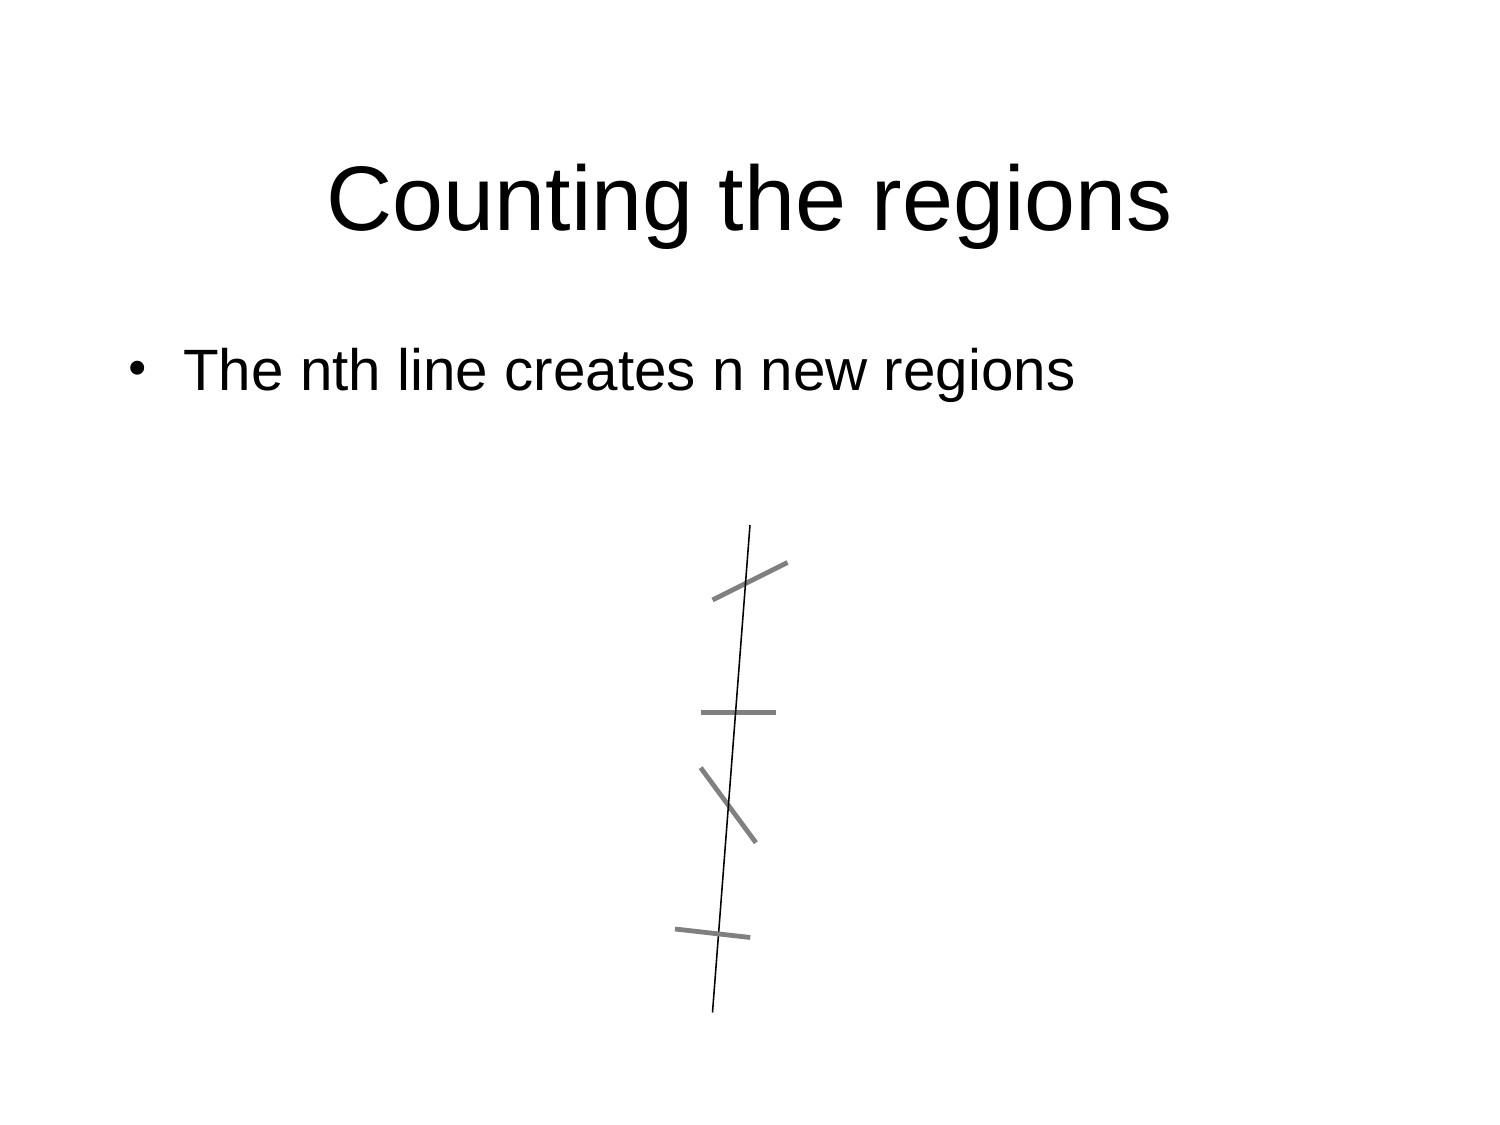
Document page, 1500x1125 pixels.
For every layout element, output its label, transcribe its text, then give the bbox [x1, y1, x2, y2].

list The nth line creates n new regions [112, 324, 1388, 1000]
title Counting the regions [112, 99, 1388, 288]
